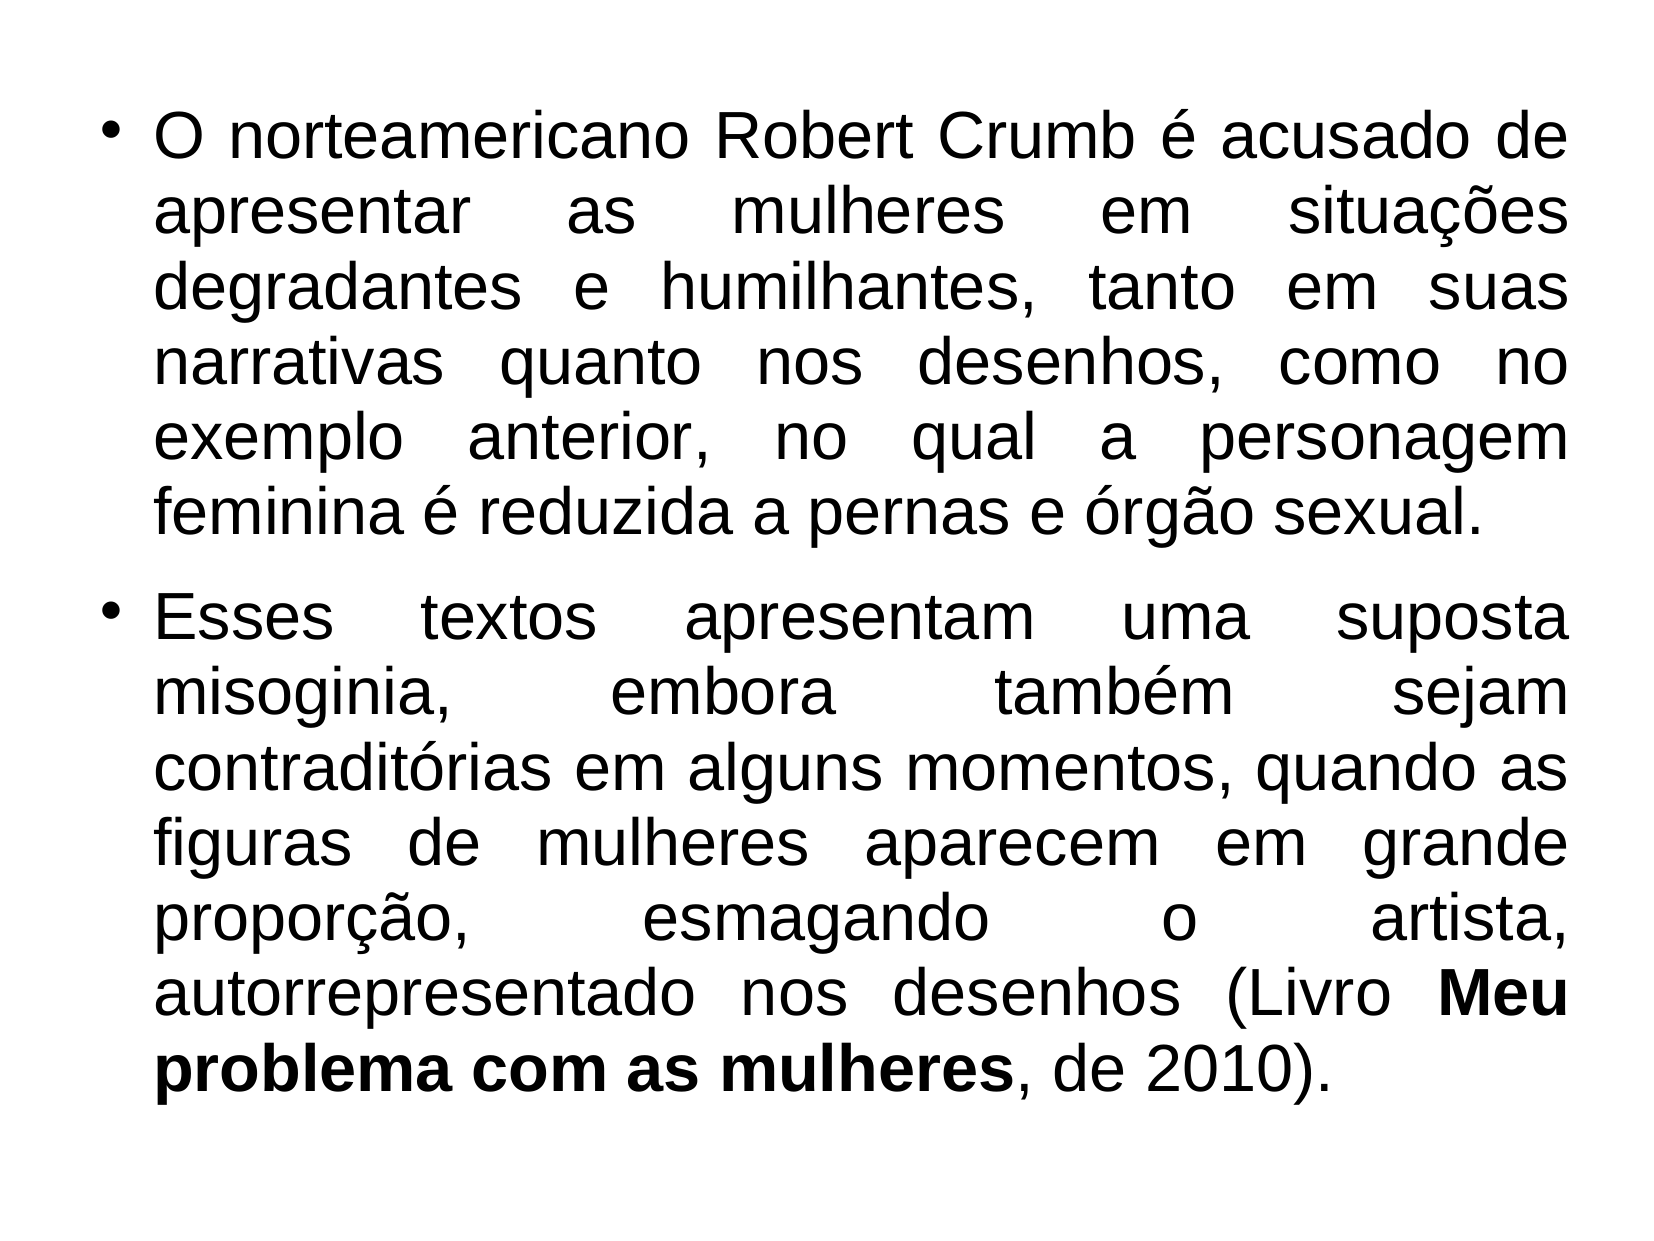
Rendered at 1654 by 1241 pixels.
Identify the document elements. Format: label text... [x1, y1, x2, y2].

list O norteamericano Robert Crumb é acusado de apresentar as mulheres em situações degradantes e humilhantes, tanto em suas narrativas quanto nos desenhos, como no exemplo anterior, no qual a personagem feminina é reduzida a pernas e órgão sexual. Esses textos apresentam uma suposta misoginia, embora também sejam contraditórias em alguns momentos, quando as figuras de mulheres aparecem em grande proporção, esmagando o artista, autorrepresentado nos desenhos (Livro Meu problema com as mulheres, de 2010). [82, 94, 1571, 1111]
